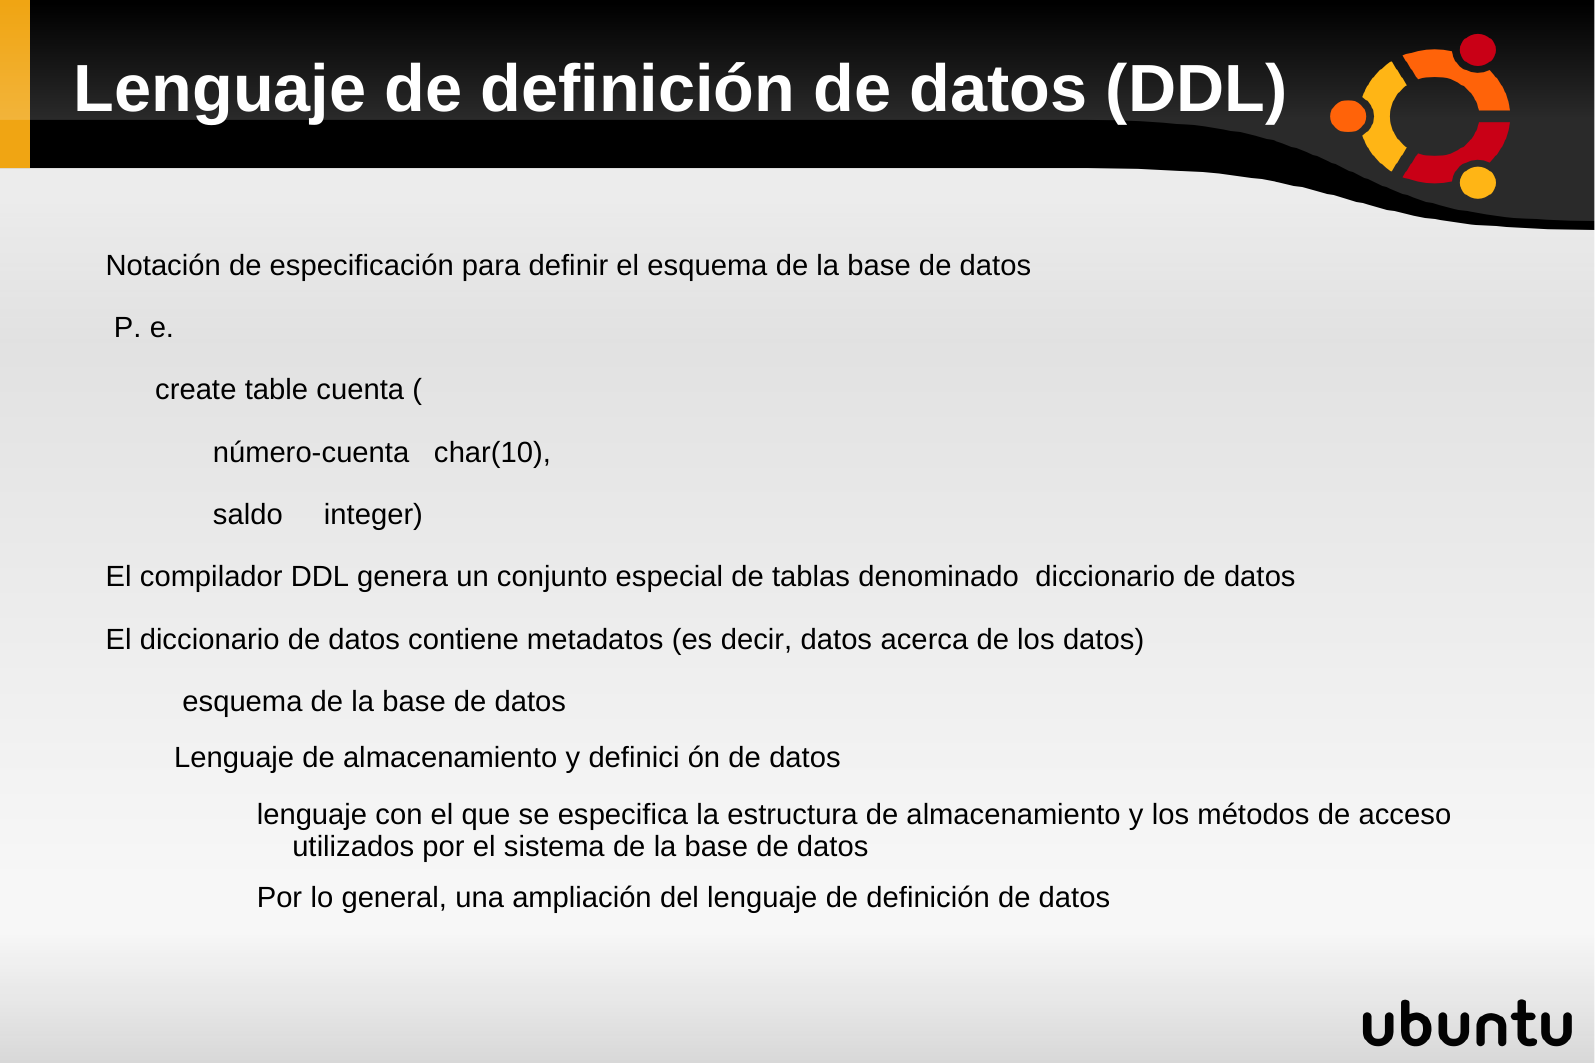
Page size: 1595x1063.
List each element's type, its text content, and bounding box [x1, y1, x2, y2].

list Notación de especificación para definir el esquema de la base de datos P. e. create table cuenta ( número-cuenta char(10), saldo integer) El compilador DDL genera un conjunto especial de tablas denominado diccionario de datos El diccionario de datos contiene metadatos (es decir, datos acerca de los datos) esquema de la base de datos Lenguaje de almacenamiento y definici ón de datos lenguaje con el que se especifica la estructura de almacenamiento y los métodos de acceso utilizados por el sistema de la base de datos Por lo general, una ampliación del lenguaje de definición de datos [79, 248, 1515, 959]
title Lenguaje de definición de datos (DDL) [74, 7, 1510, 171]
picture [0, 0, 1595, 1063]
